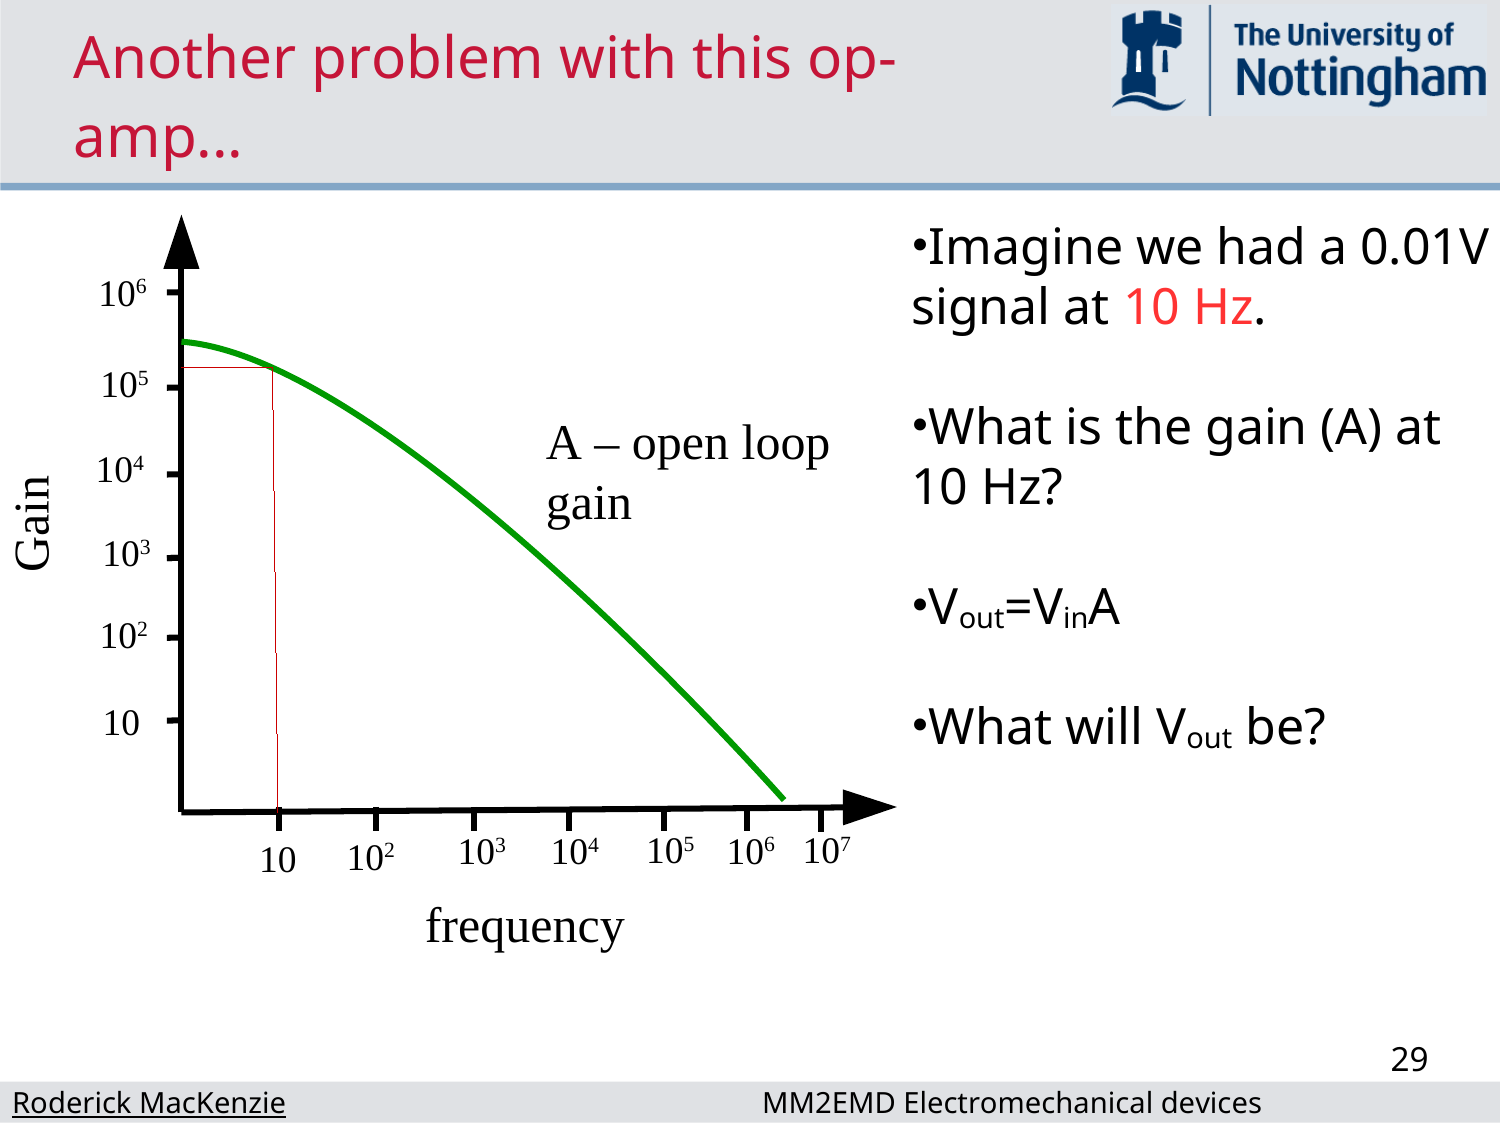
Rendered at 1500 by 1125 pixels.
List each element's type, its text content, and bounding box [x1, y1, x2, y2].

text_box 104 [535, 819, 615, 880]
text_box A – open loop gain [531, 401, 850, 537]
text_box 10 [87, 690, 156, 751]
text_box 104 [80, 438, 160, 498]
text_box 107 [787, 818, 866, 879]
title Another problem with this op-amp... [59, 20, 942, 172]
text_box 106 [83, 261, 162, 321]
text_box 102 [331, 825, 411, 886]
text_box frequency [410, 885, 641, 960]
text_box 106 [711, 819, 790, 880]
text_box Gain [0, 460, 67, 588]
text_box 103 [87, 522, 166, 582]
text_box 10 [244, 827, 312, 888]
text_box 102 [84, 603, 163, 664]
text_box 103 [442, 819, 521, 880]
text_box 105 [85, 352, 164, 413]
text_box <number> [1375, 1030, 1500, 1101]
picture [1111, 4, 1487, 116]
text_box Imagine we had a 0.01V signal at 10 Hz. What is the gain (A) at 10 Hz? Vout=VinA What will Vout be? [896, 206, 1500, 882]
text_box 105 [631, 819, 710, 879]
